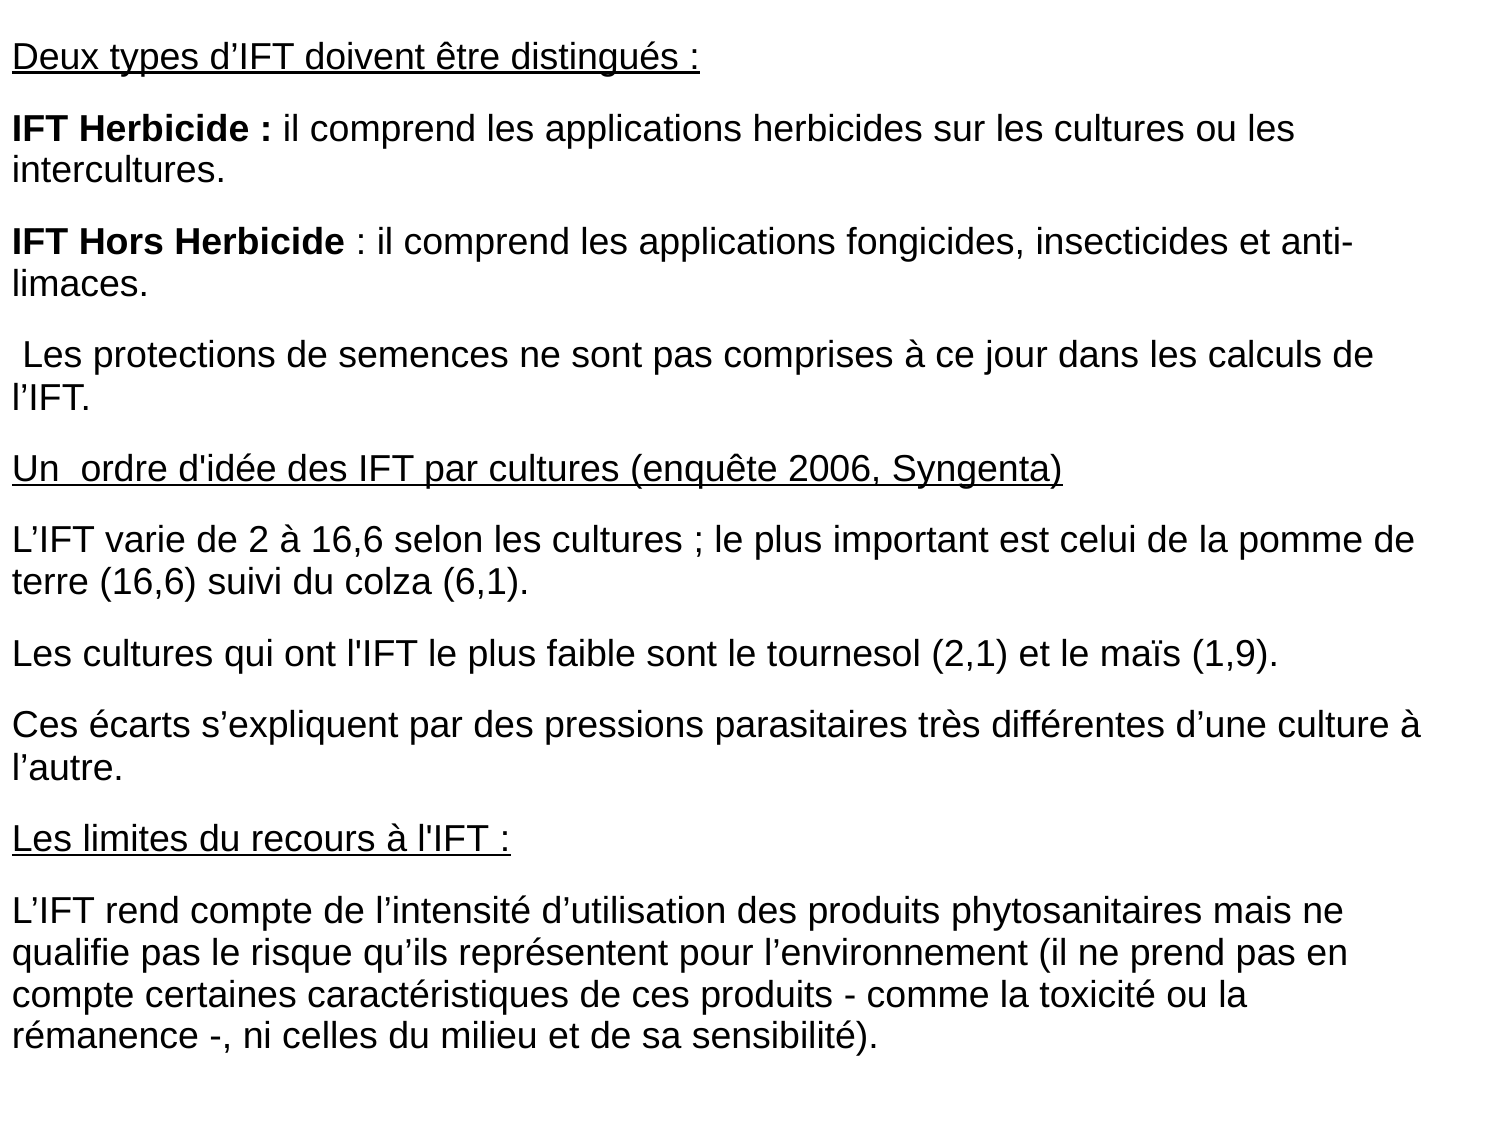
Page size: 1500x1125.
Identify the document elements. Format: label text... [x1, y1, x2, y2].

list Deux types d’IFT doivent être distingués : IFT Herbicide : il comprend les applications herbicides sur les cultures ou les intercultures. IFT Hors Herbicide : il comprend les applications fongicides, insecticides et anti-limaces. Les protections de semences ne sont pas comprises à ce jour dans les calculs de l’IFT. Un ordre d'idée des IFT par cultures (enquête 2006, Syngenta) L’IFT varie de 2 à 16,6 selon les cultures ; le plus important est celui de la pomme de terre (16,6) suivi du colza (6,1). Les cultures qui ont l'IFT le plus faible sont le tournesol (2,1) et le maïs (1,9). Ces écarts s’expliquent par des pressions parasitaires très différentes d’une culture à l’autre. Les limites du recours à l'IFT : L’IFT rend compte de l’intensité d’utilisation des produits phytosanitaires mais ne qualifie pas le risque qu’ils représentent pour l’environnement (il ne prend pas en compte certaines caractéristiques de ces produits - comme la toxicité ou la rémanence -, ni celles du milieu et de sa sensibilité). [11, 35, 1445, 1099]
